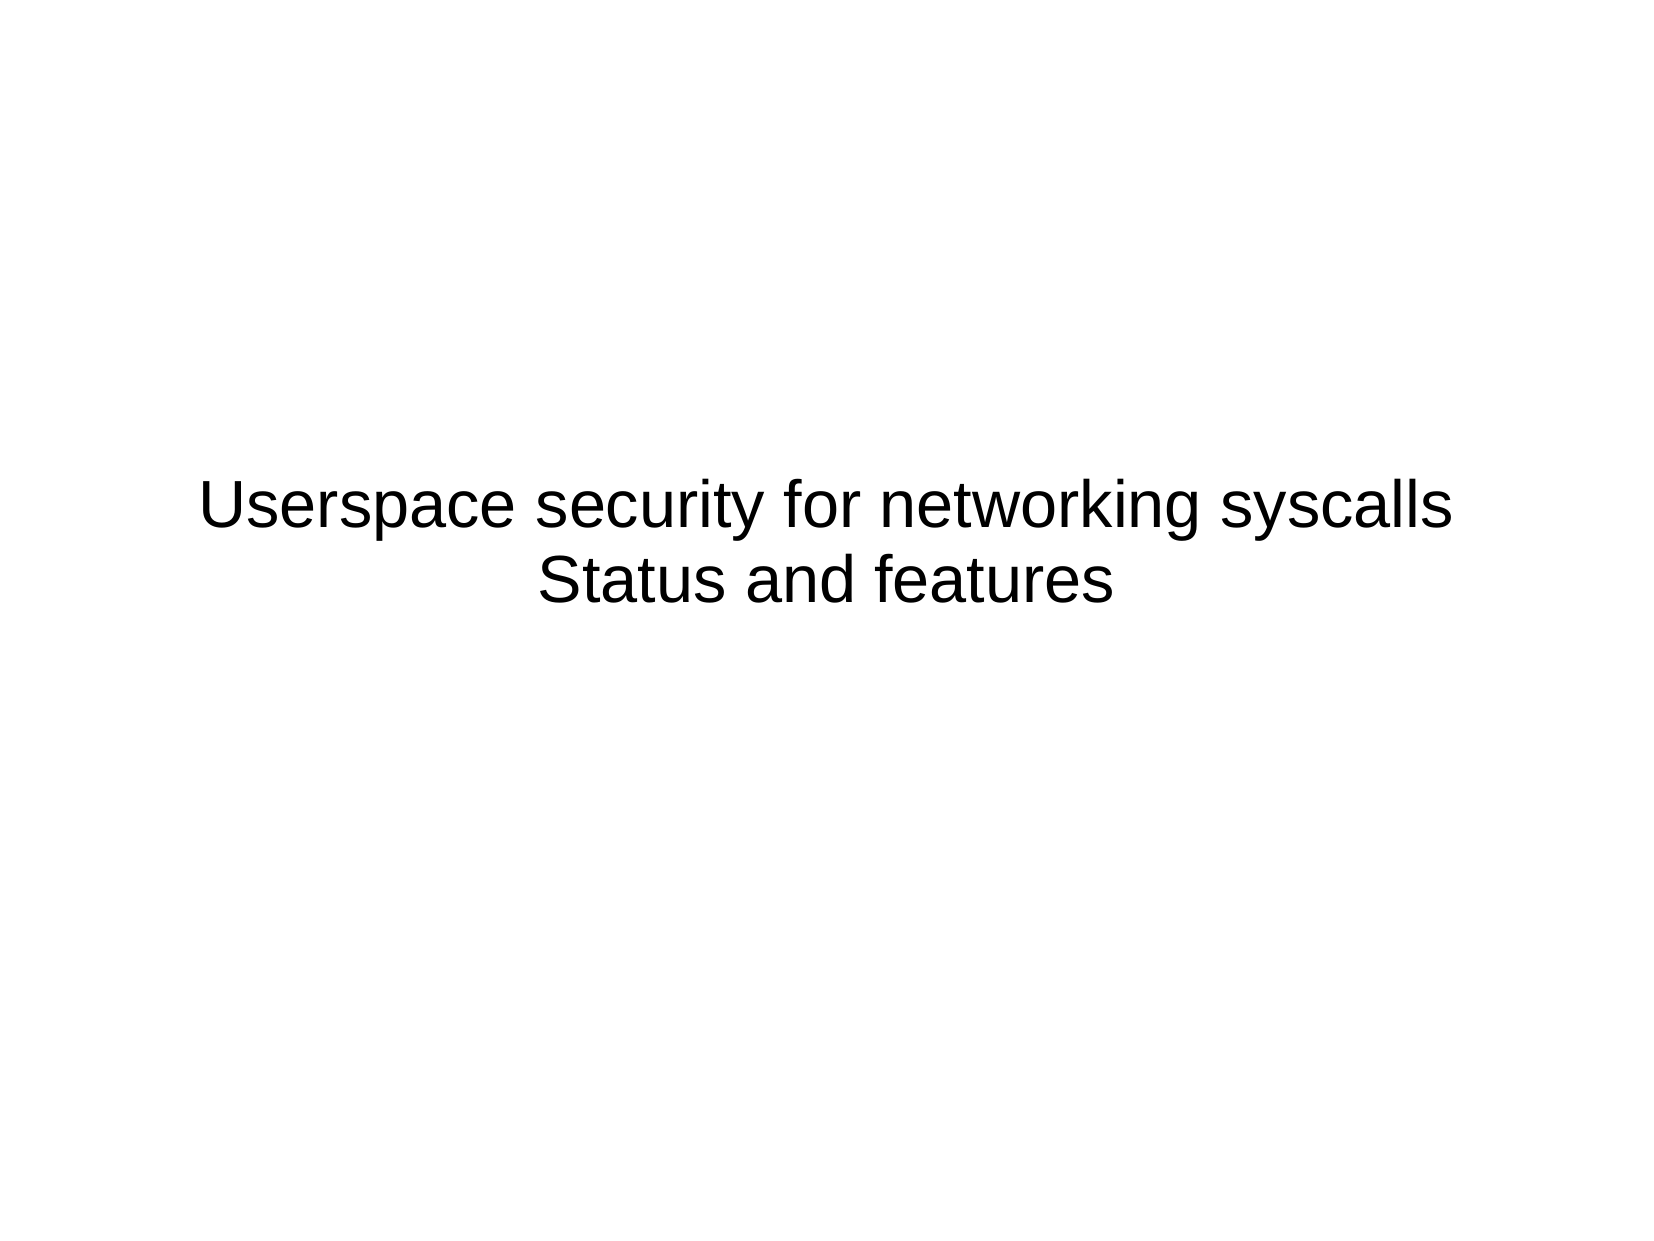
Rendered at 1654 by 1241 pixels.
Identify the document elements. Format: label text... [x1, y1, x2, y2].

subtitle Userspace security for networking syscalls Status and features [82, 49, 1571, 1109]
